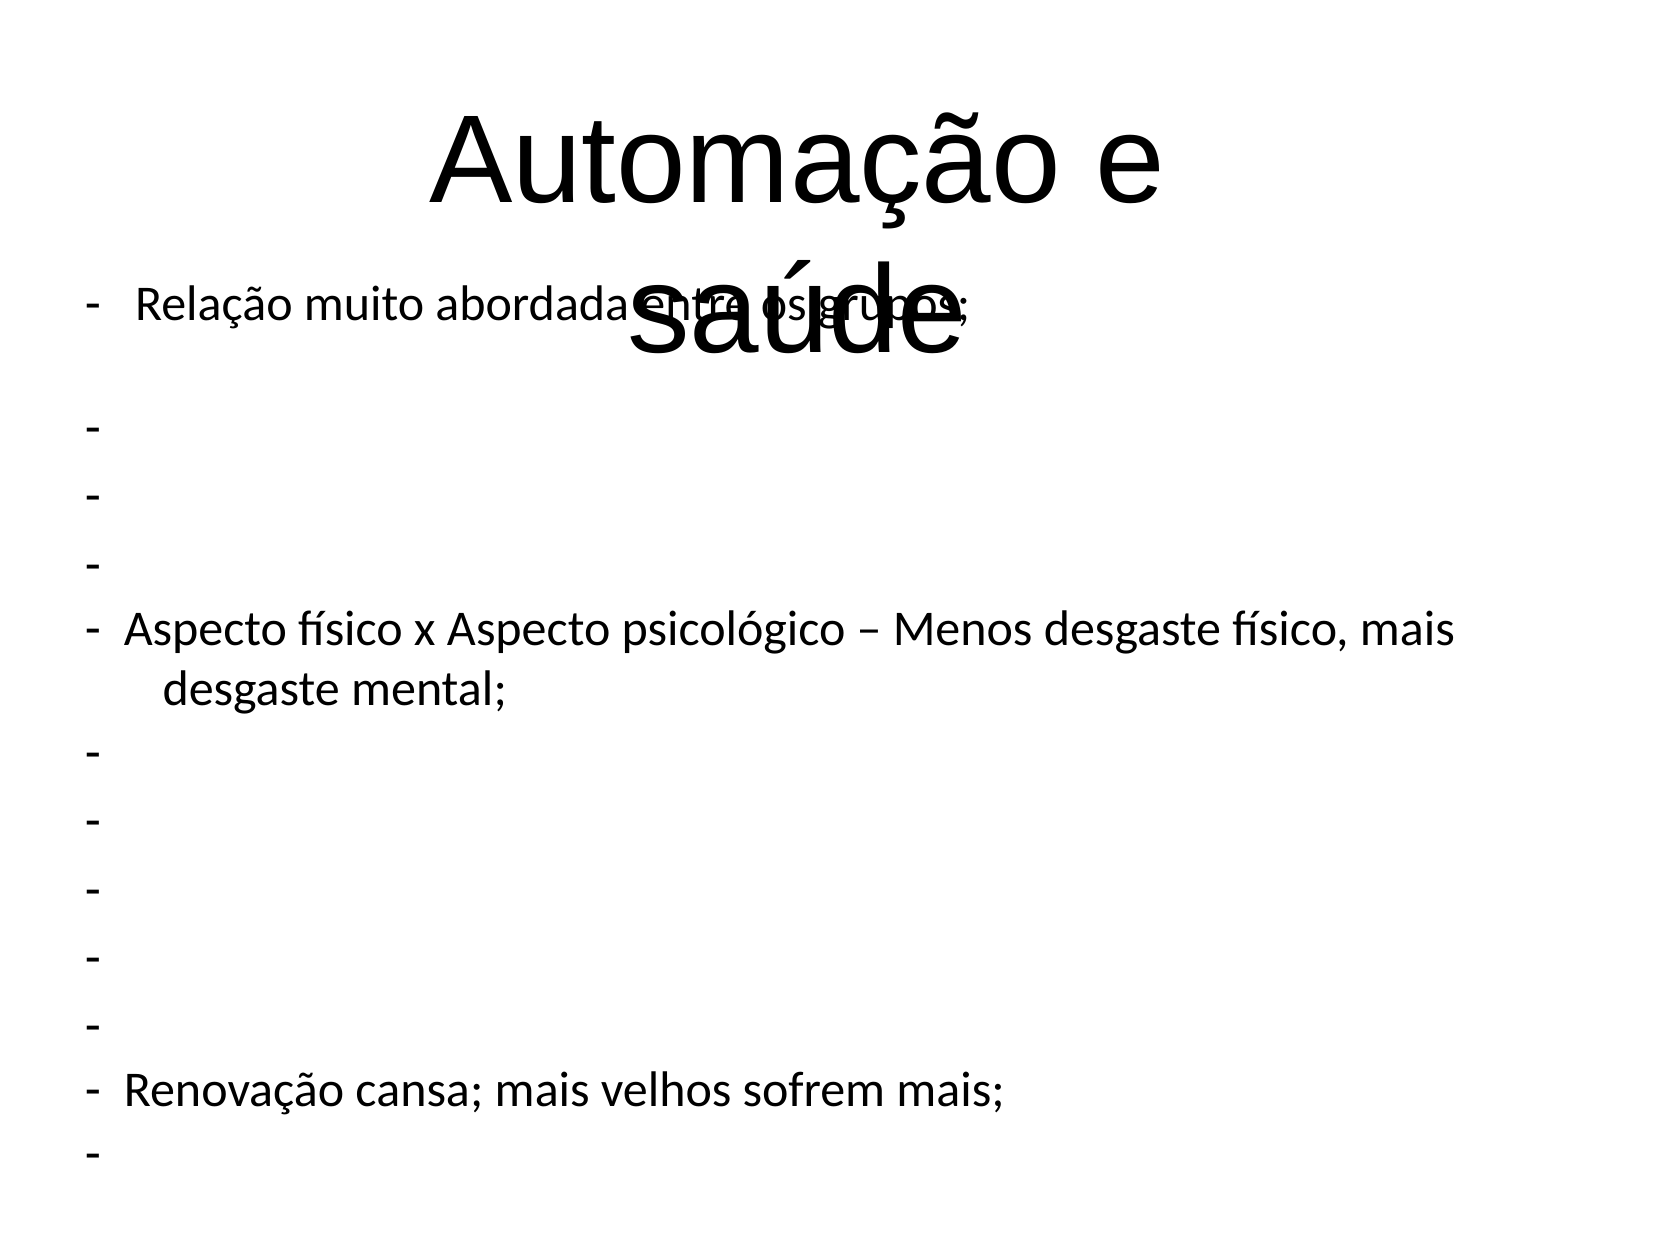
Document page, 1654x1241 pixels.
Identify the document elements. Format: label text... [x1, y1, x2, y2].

title Automação e saúde [270, 77, 1325, 246]
text_box Relação muito abordada entre os grupos; Aspecto físico x Aspecto psicológico – Menos desgaste físico, mais desgaste mental; Renovação cansa; mais velhos sofrem mais; [69, 262, 1525, 1126]
